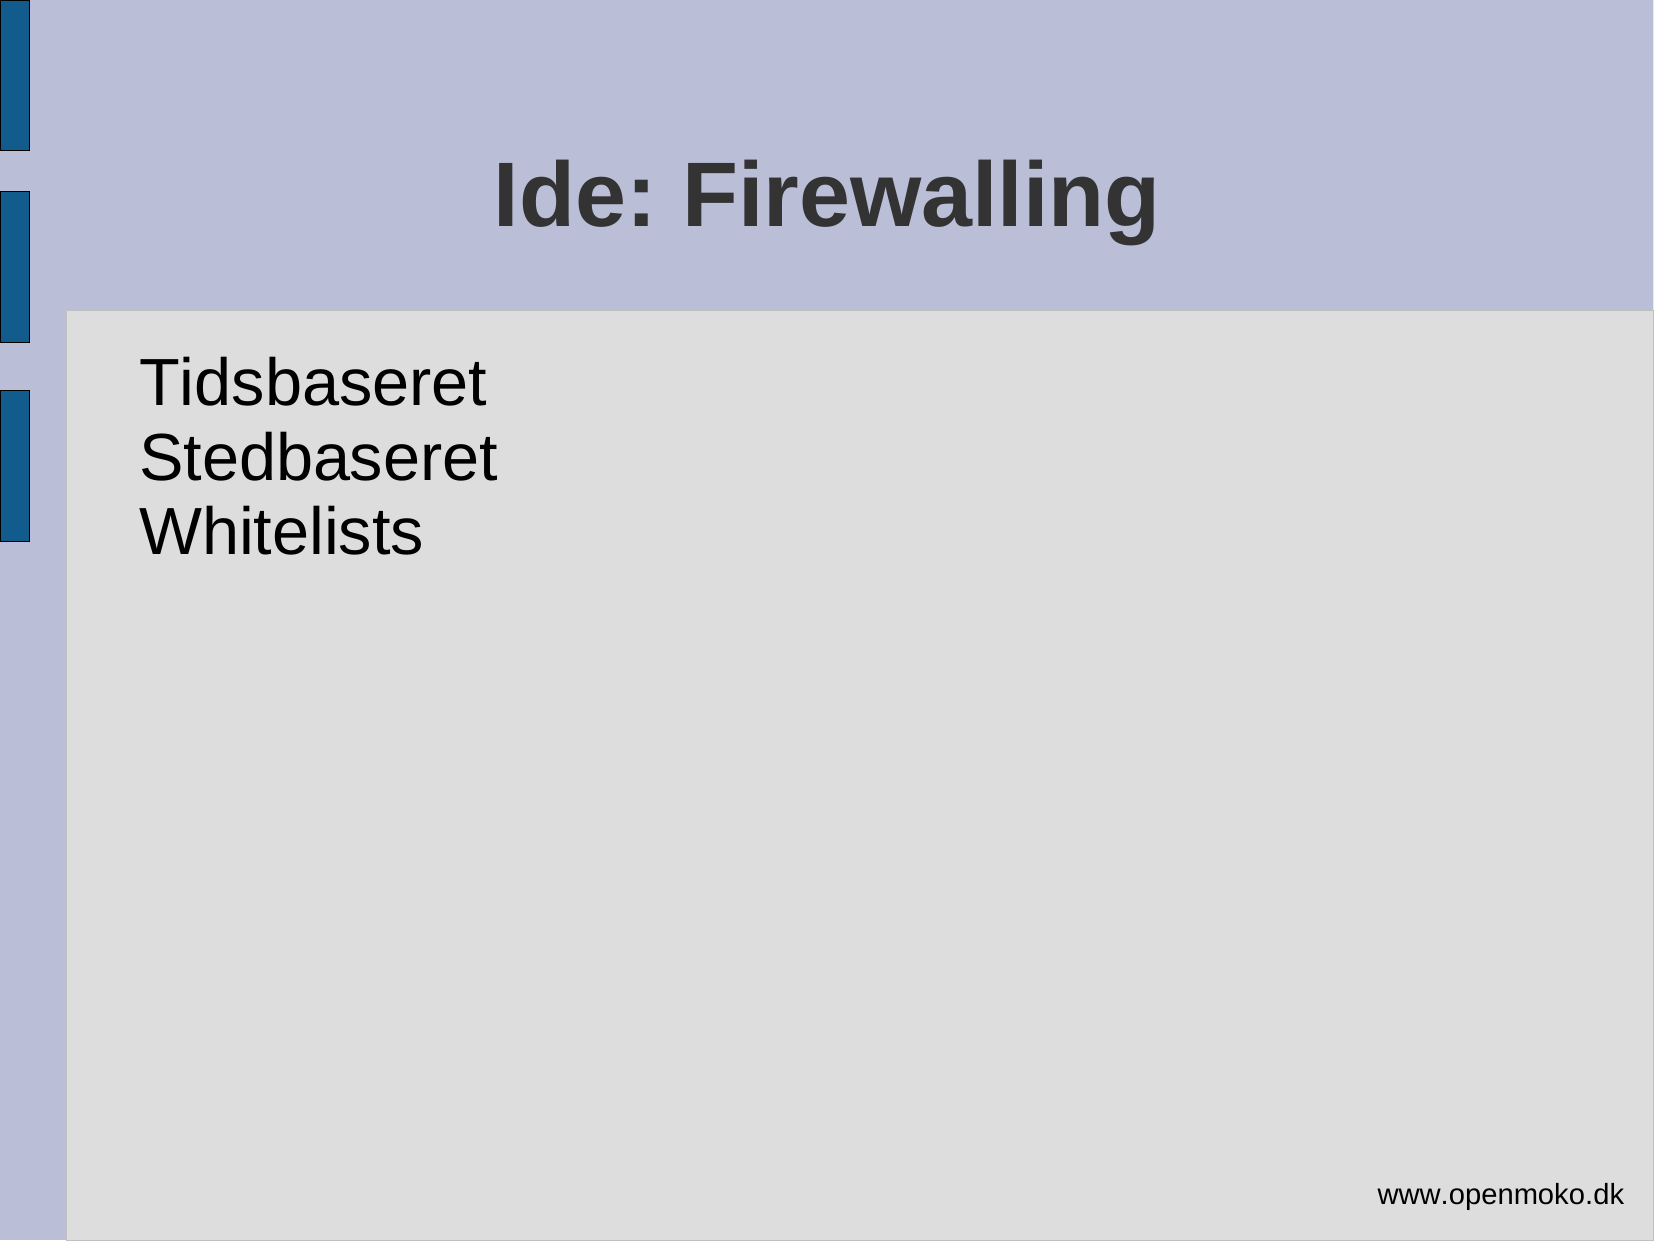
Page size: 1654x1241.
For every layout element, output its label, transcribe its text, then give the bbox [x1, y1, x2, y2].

list Tidsbaseret Stedbaseret Whitelists [121, 344, 1534, 1127]
title Ide: Firewalling [121, 91, 1534, 299]
